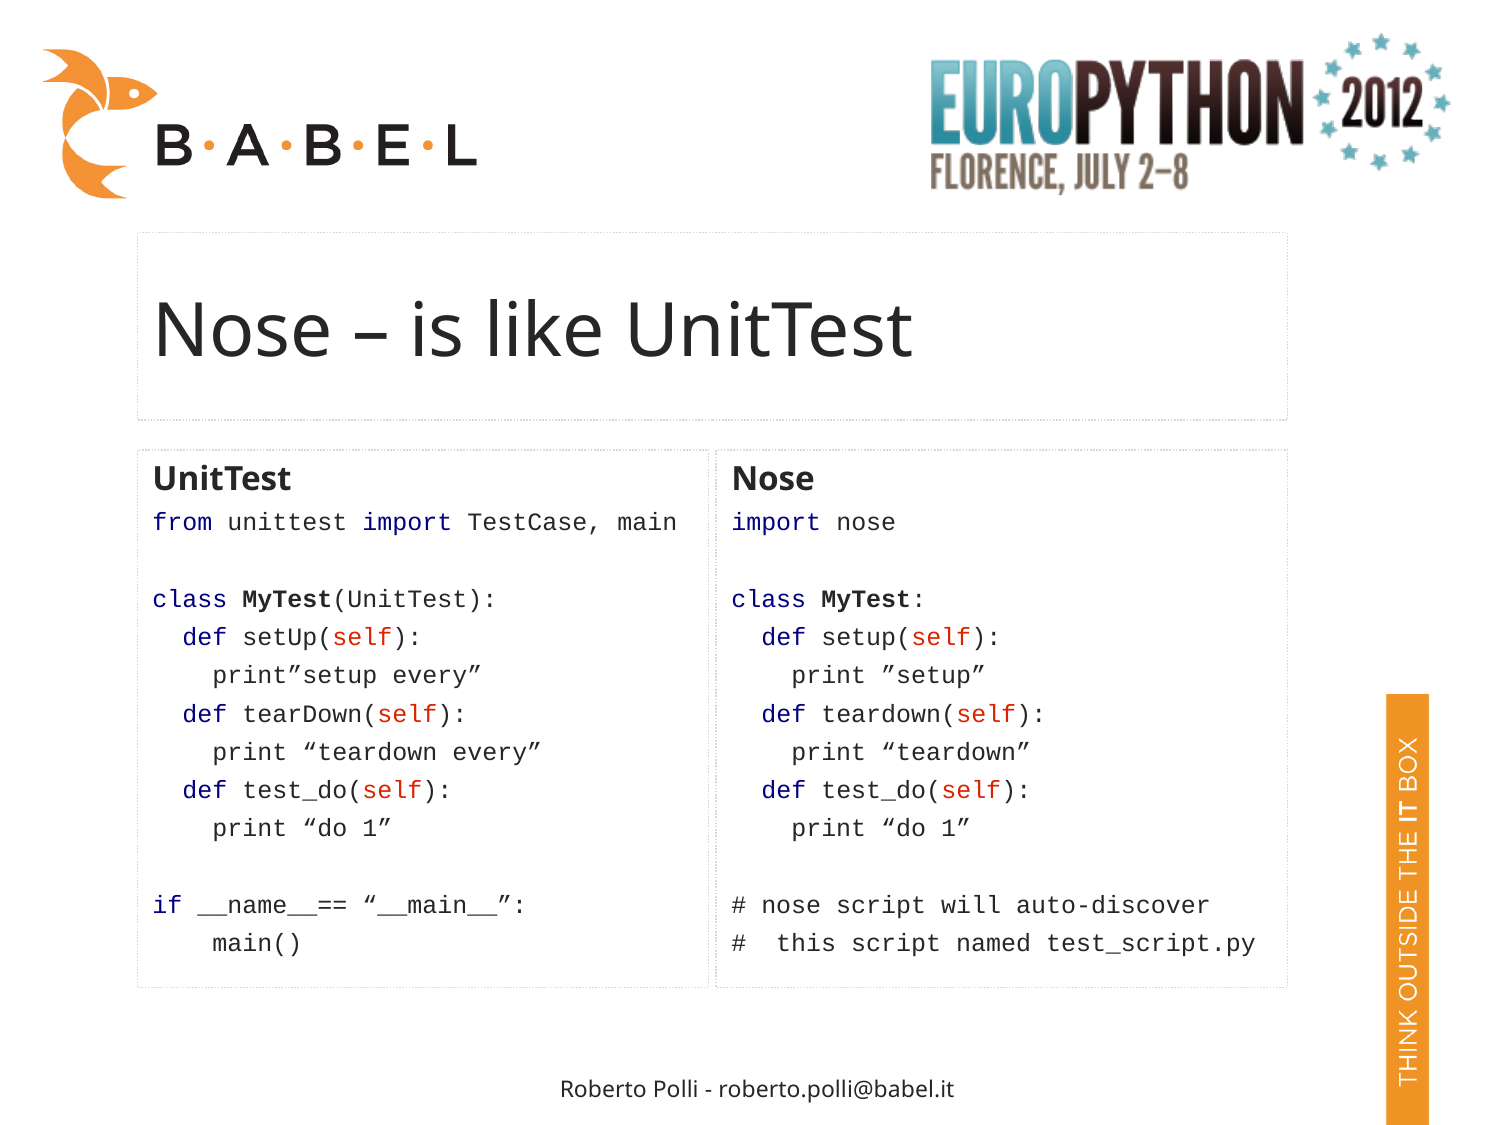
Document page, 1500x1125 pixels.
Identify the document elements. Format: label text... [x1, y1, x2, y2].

picture [37, 37, 515, 222]
picture [1379, 687, 1434, 1125]
list UnitTest from unittest import TestCase, main class MyTest(UnitTest): def setUp(self): print”setup every” def tearDown(self): print “teardown every” def test_do(self): print “do 1” if __name__== “__main__”: main() [137, 450, 709, 988]
picture [931, 29, 1463, 207]
list Nose import nose class MyTest: def setup(self): print ”setup” def teardown(self): print “teardown” def test_do(self): print “do 1” # nose script will auto-discover # this script named test_script.py [716, 450, 1288, 988]
title Nose – is like UnitTest [137, 232, 1288, 421]
